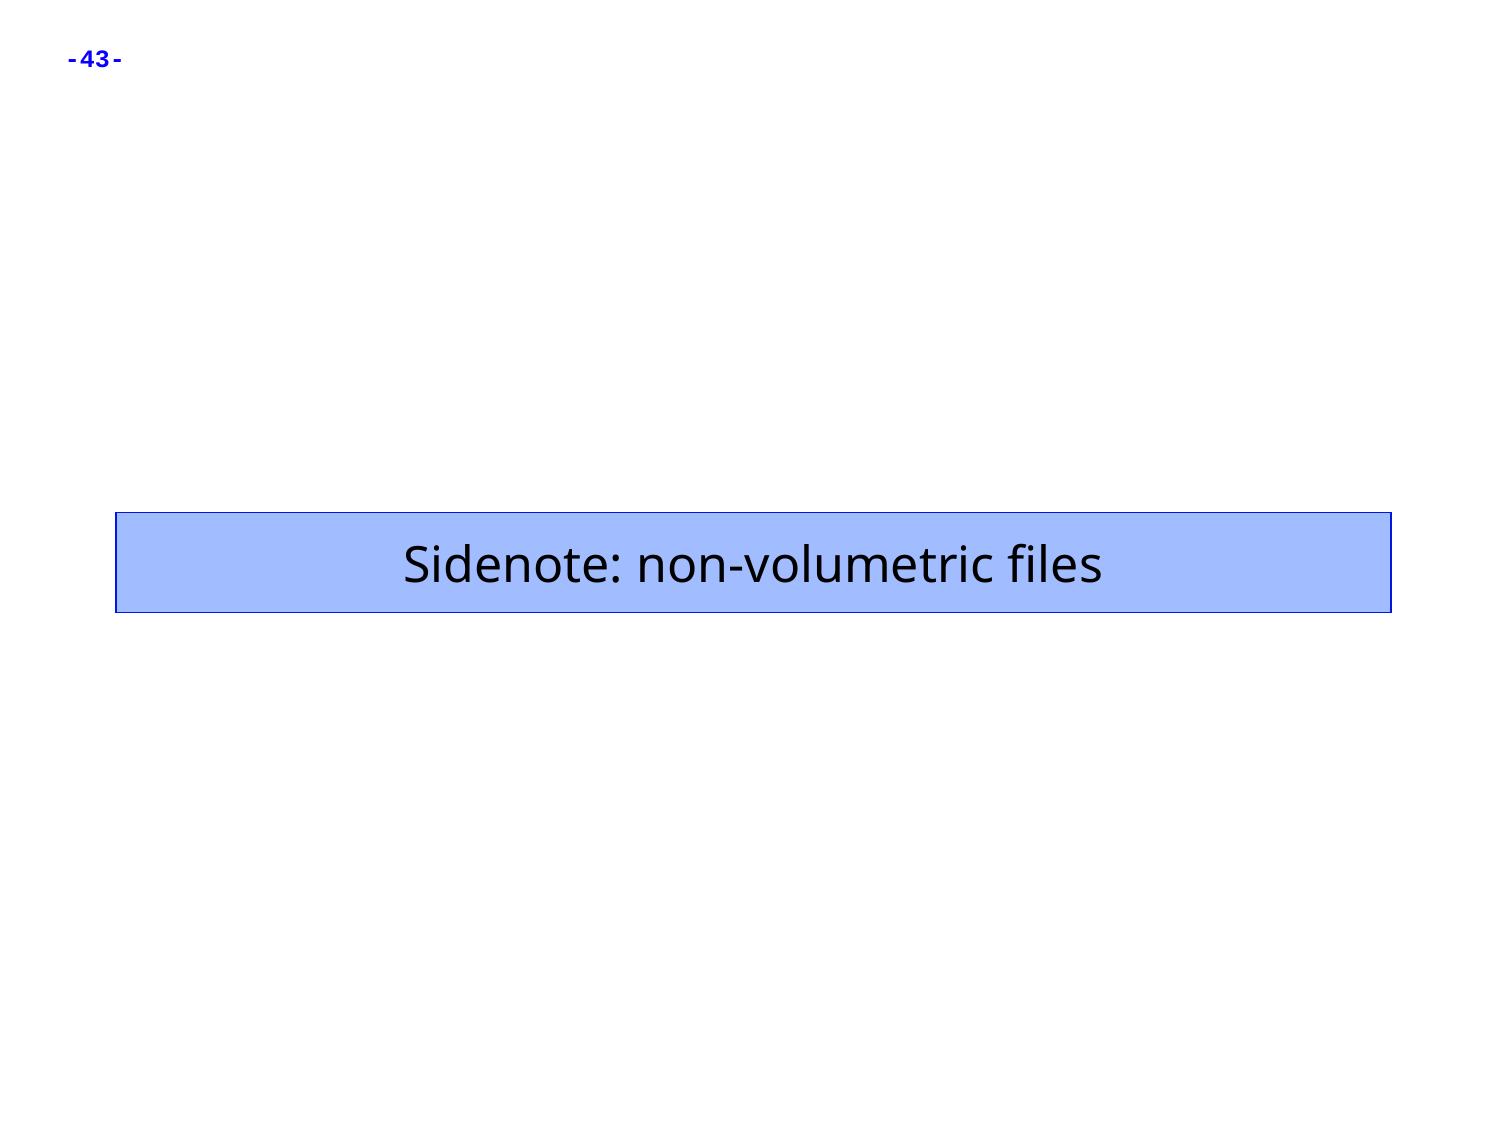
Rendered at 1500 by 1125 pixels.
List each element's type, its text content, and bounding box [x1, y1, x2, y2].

text_box Sidenote: non-volumetric files [115, 512, 1391, 613]
